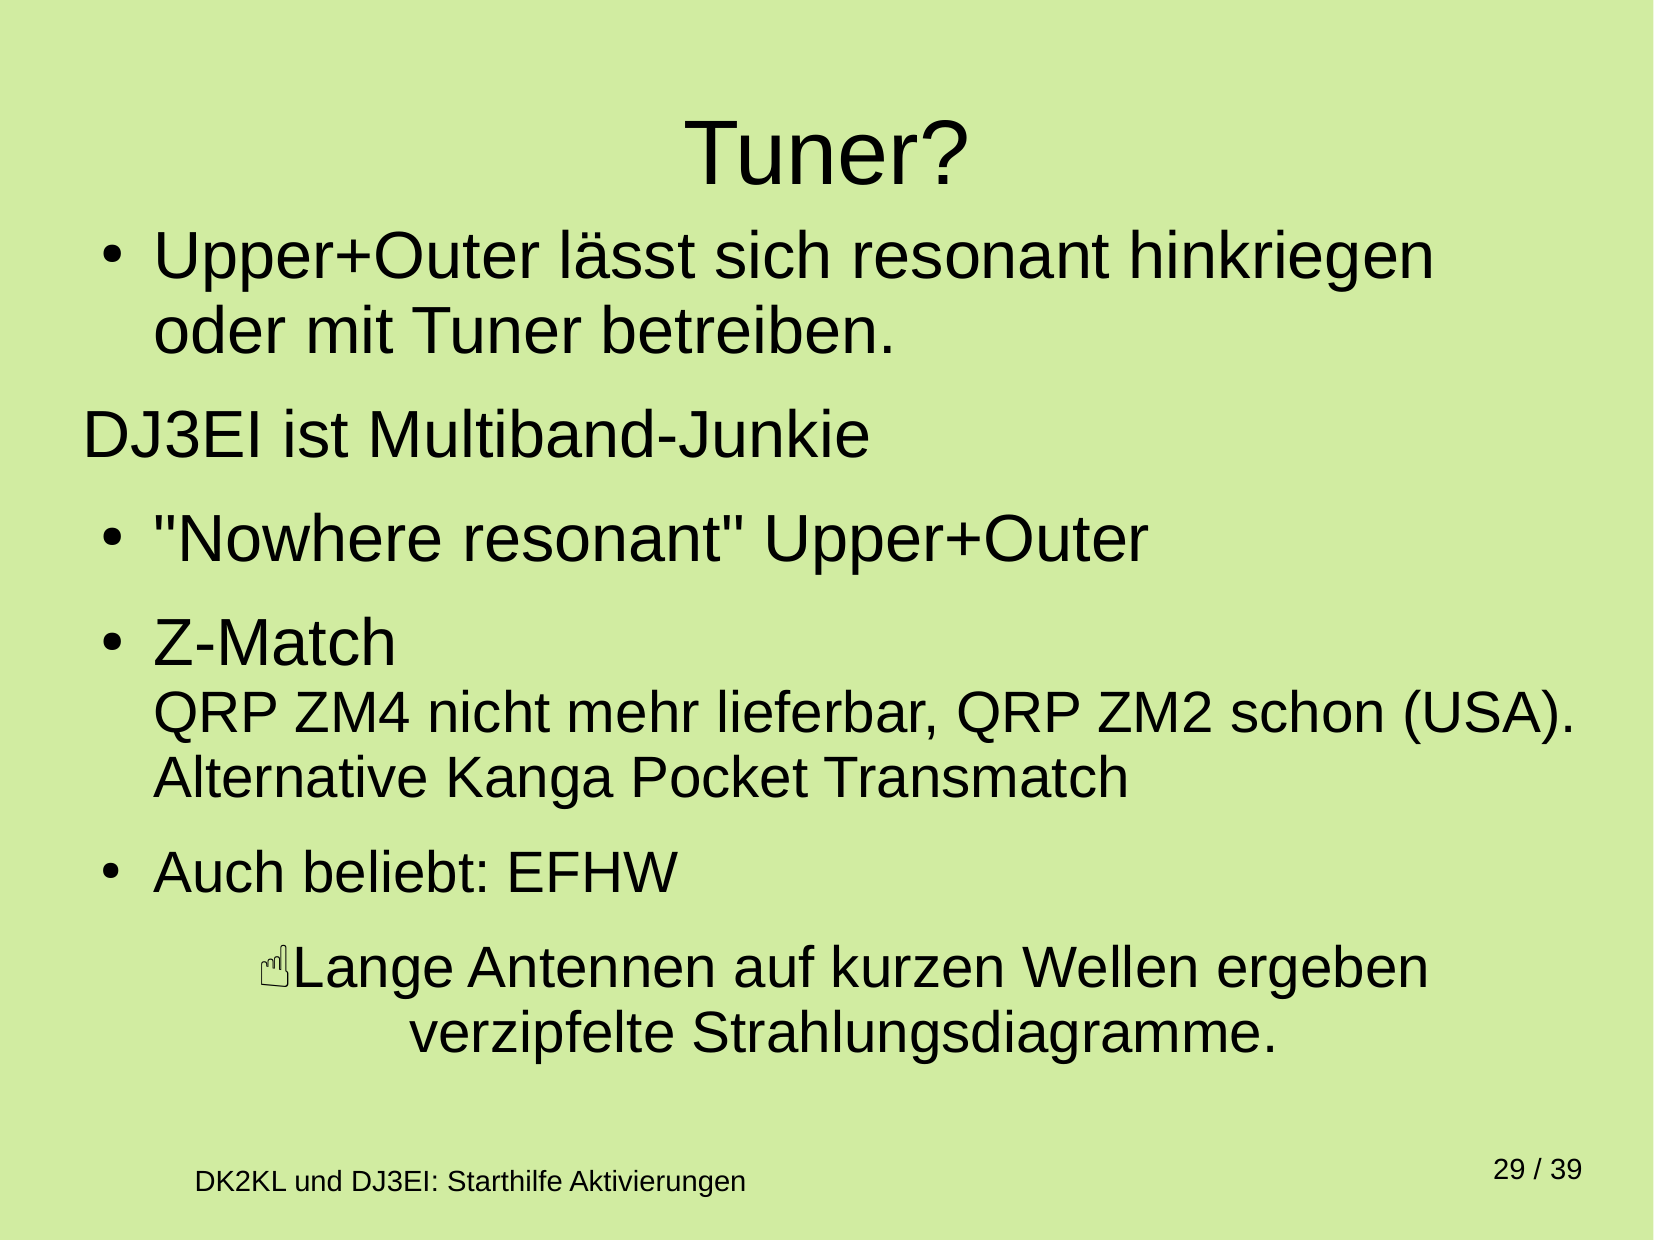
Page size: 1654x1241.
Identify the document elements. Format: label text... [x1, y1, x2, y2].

title Tuner? [82, 49, 1571, 217]
list Upper+Outer lässt sich resonant hinkriegen oder mit Tuner betreiben. DJ3EI ist Multiband-Junkie "Nowhere resonant" Upper+Outer Z-Match QRP ZM4 nicht mehr lieferbar, QRP ZM2 schon (USA). Alternative Kanga Pocket Transmatch Auch beliebt: EFHW ☝️Lange Antennen auf kurzen Wellen ergeben verzipfelte Strahlungsdiagramme. [82, 217, 1607, 1110]
